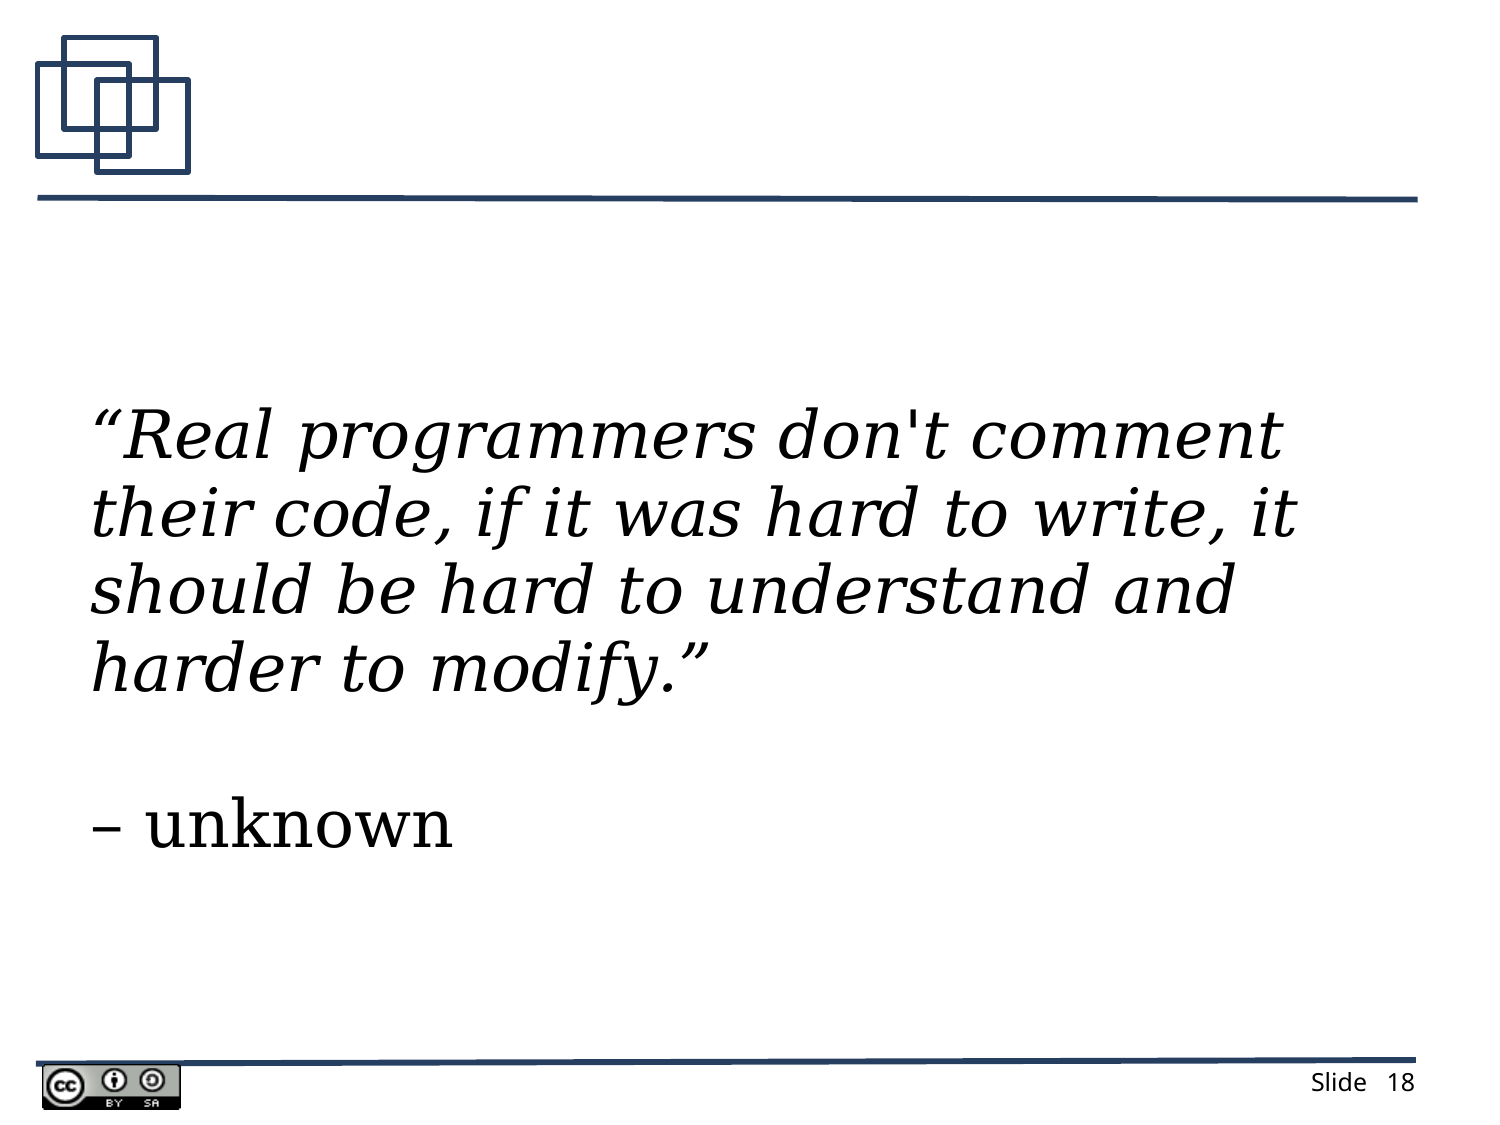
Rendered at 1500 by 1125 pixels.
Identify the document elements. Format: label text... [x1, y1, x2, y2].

picture [42, 1064, 181, 1110]
subtitle “Real programmers don't comment their code, if it was hard to write, it should be hard to understand and harder to modify.” – unknown [90, 195, 1366, 1065]
